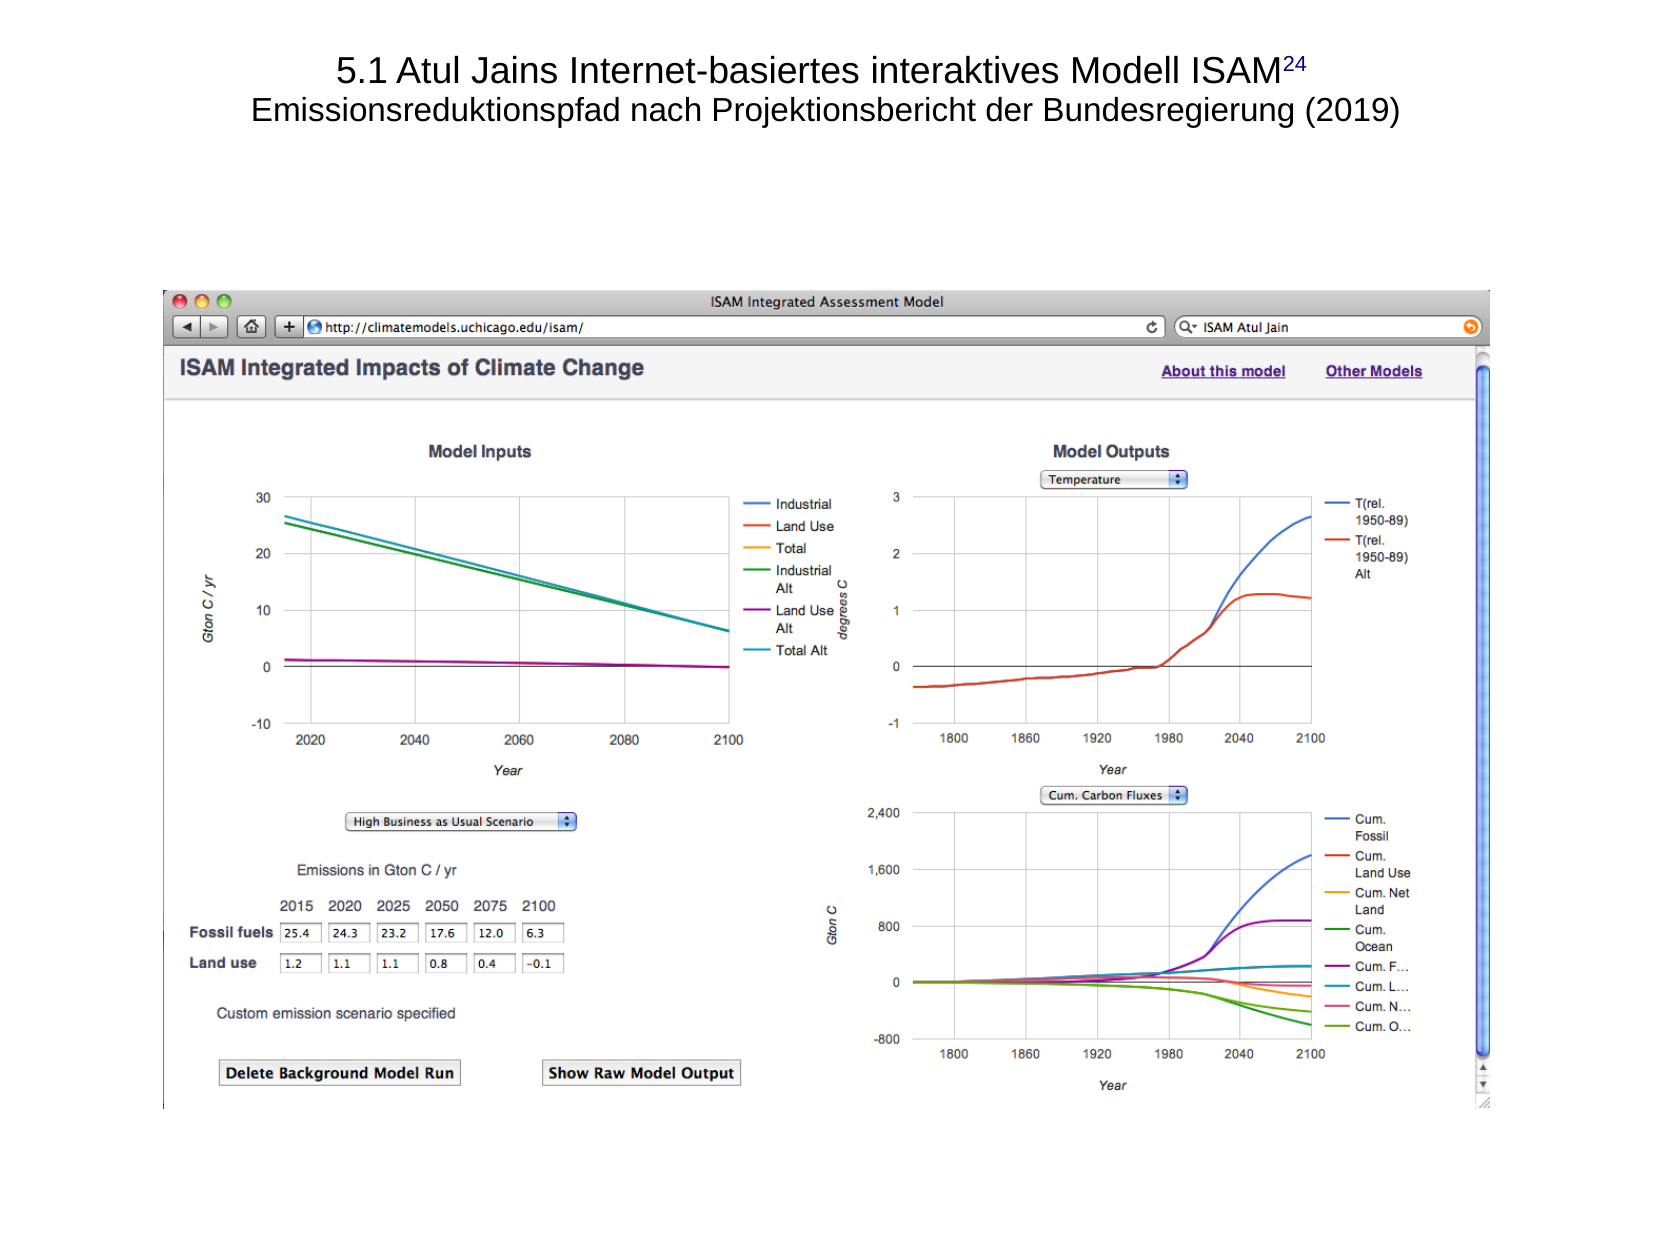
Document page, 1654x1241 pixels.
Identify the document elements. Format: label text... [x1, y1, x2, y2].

picture [163, 290, 1490, 1109]
title 5.1 Atul Jains Internet-basiertes interaktives Modell ISAM24 Emissionsreduktionspfad nach Projektionsbericht der Bundesregierung (2019) [82, 49, 1571, 257]
